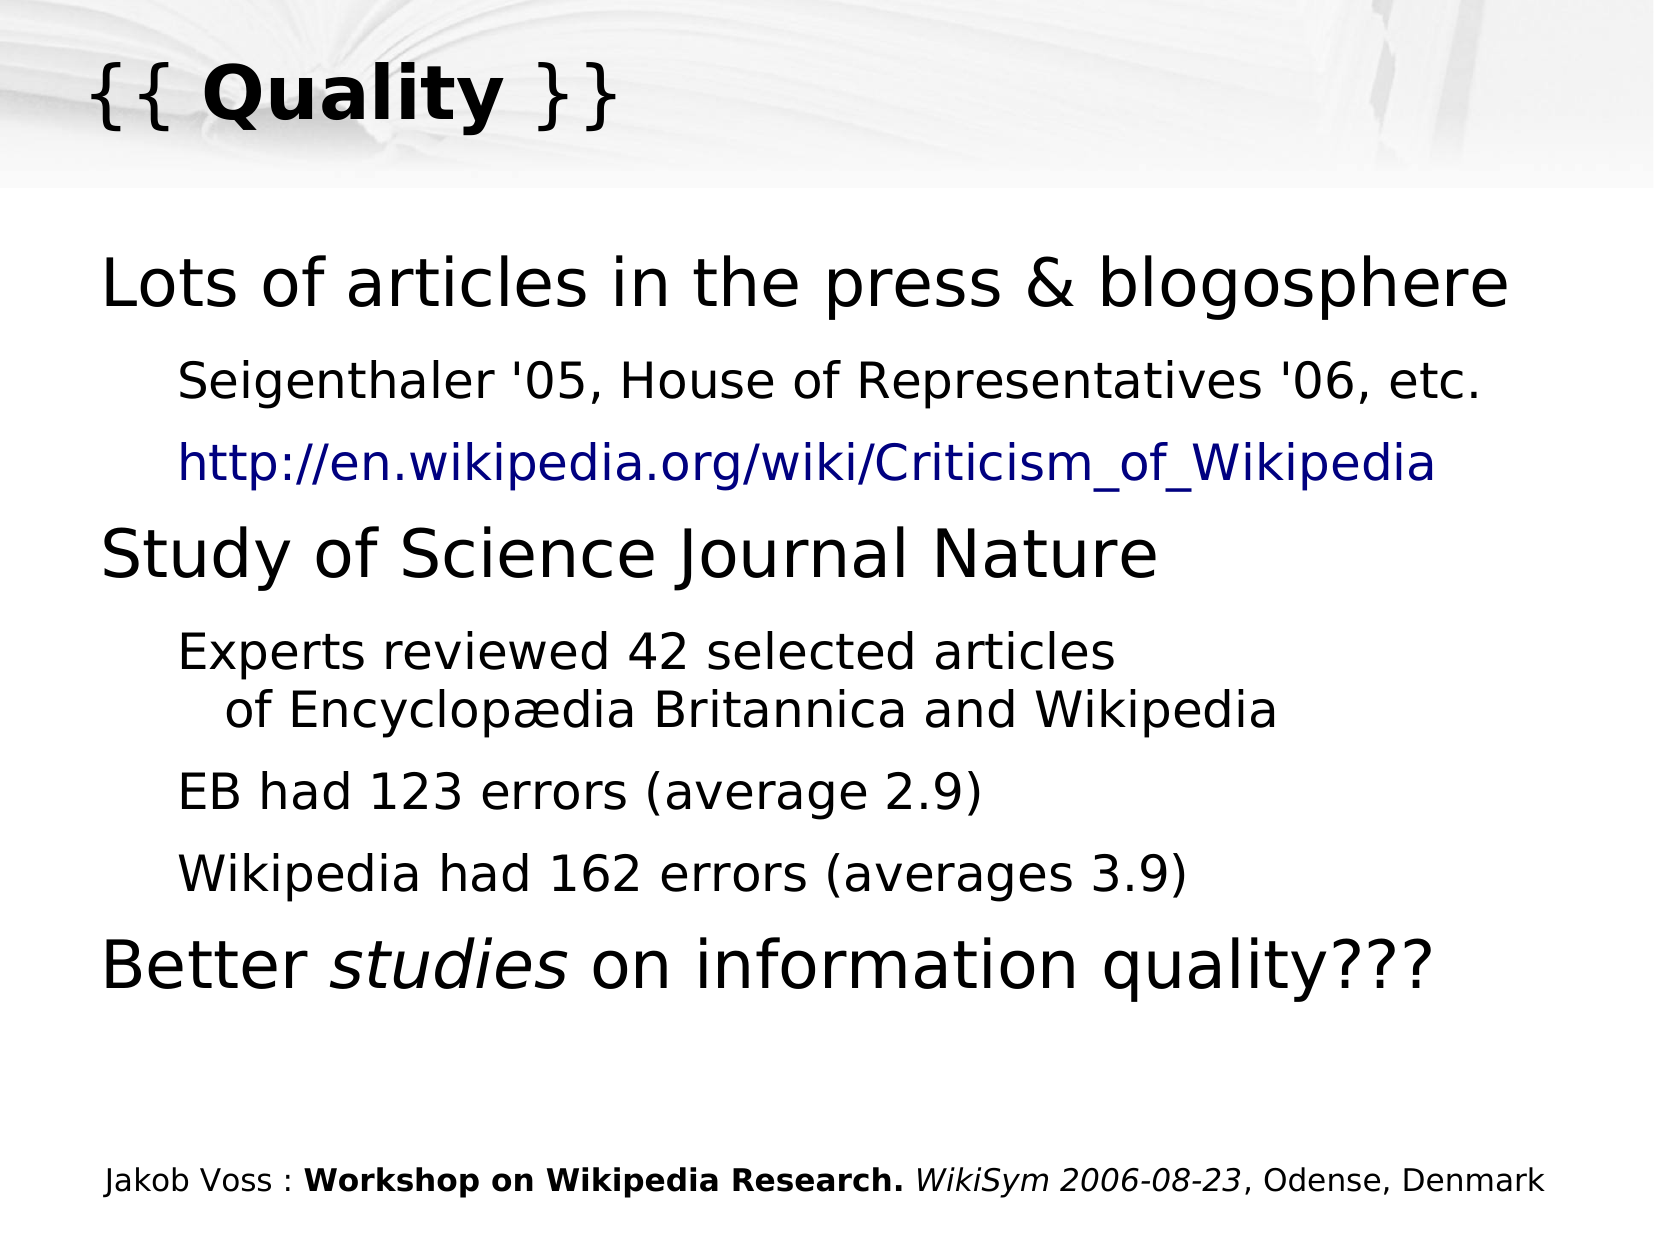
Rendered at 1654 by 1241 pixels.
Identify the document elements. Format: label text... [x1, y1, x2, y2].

picture [0, 0, 1654, 188]
list Lots of articles in the press & blogosphere Seigenthaler '05, House of Representatives '06, etc. http://en.wikipedia.org/wiki/Criticism_of_Wikipedia Study of Science Journal Nature Experts reviewed 42 selected articles of Encyclopædia Britannica and Wikipedia EB had 123 errors (average 2.9) Wikipedia had 162 errors (averages 3.9) Better studies on information quality??? [82, 244, 1571, 1091]
title {{ Quality }} [82, 37, 1571, 151]
